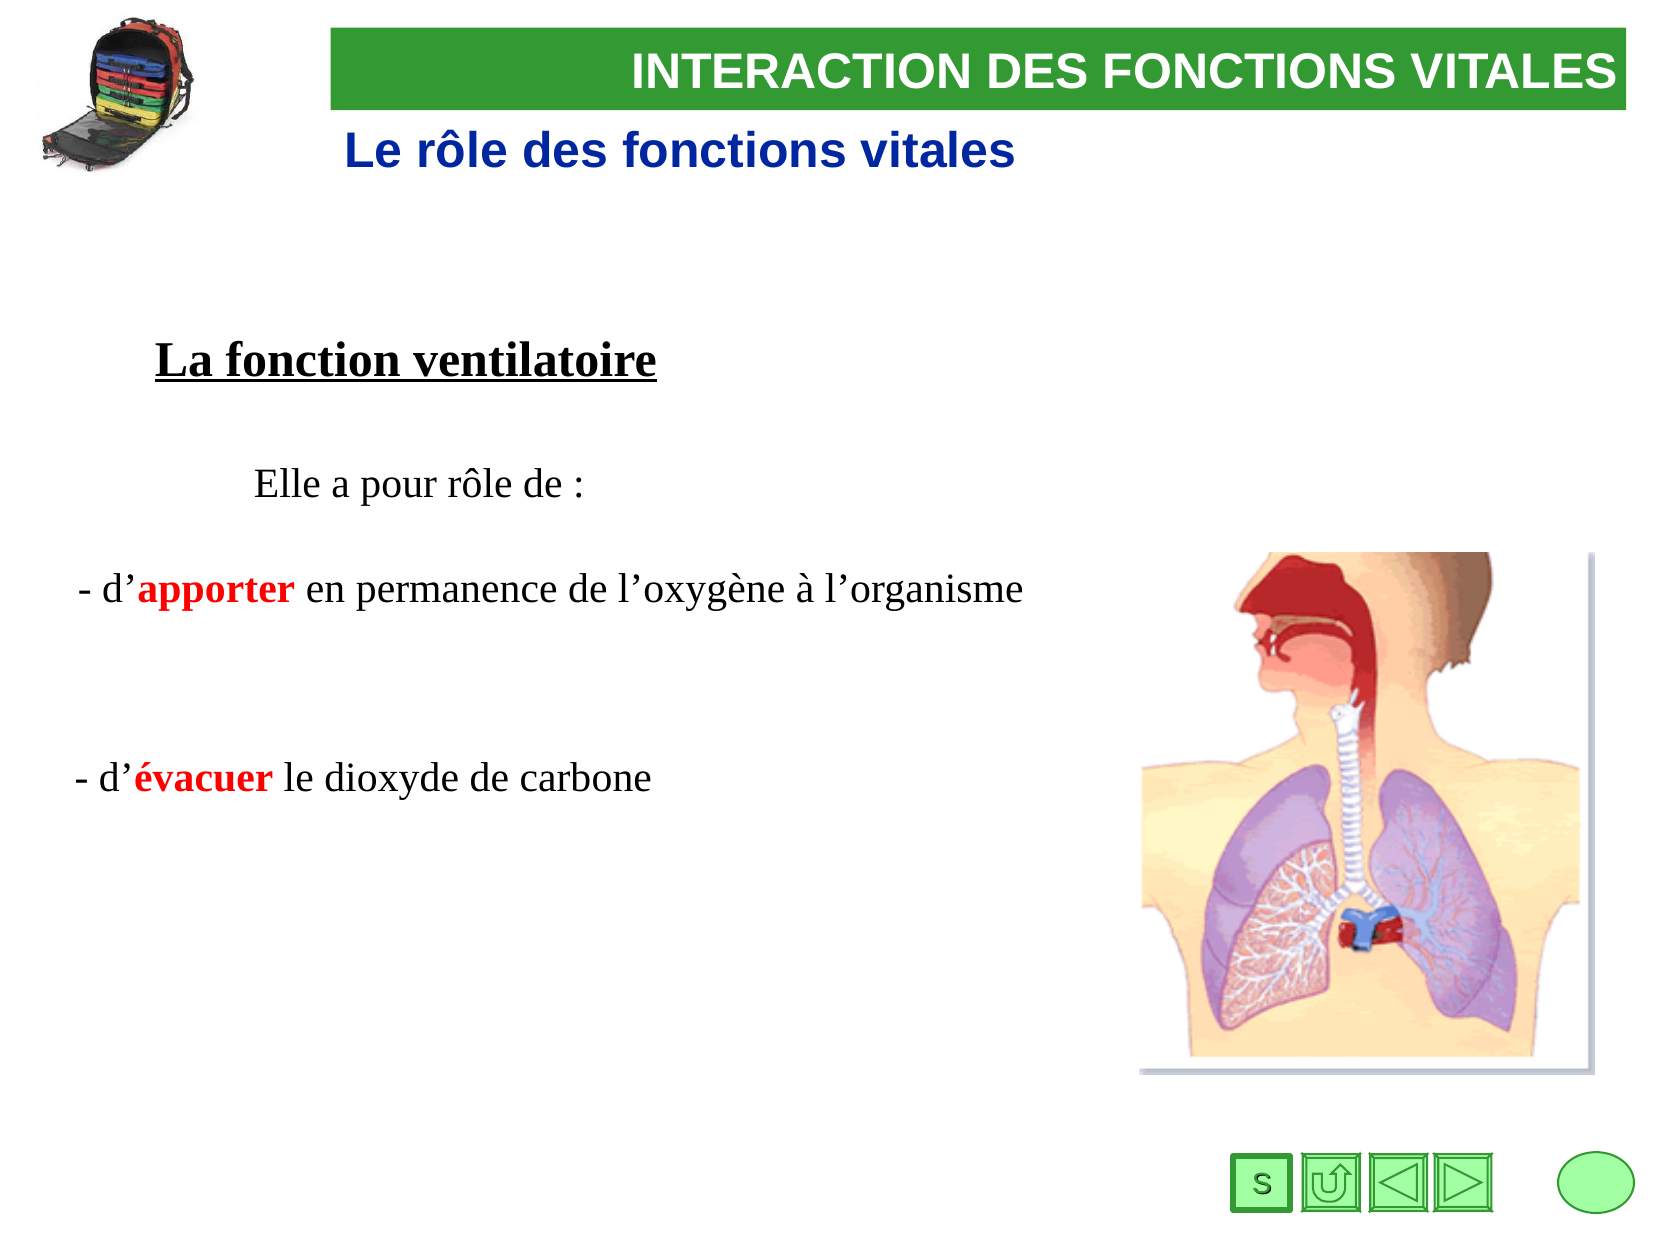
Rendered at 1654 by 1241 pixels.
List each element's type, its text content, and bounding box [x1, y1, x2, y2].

title Le rôle des fonctions vitales [329, 110, 1625, 194]
title INTERACTION DES FONCTIONS VITALES [331, 35, 1619, 107]
picture [1139, 552, 1595, 1075]
text_box [1558, 1152, 1634, 1213]
text_box - d’apporter en permanence de l’oxygène à l’organisme [42, 553, 1040, 619]
text_box La fonction ventilatoire [140, 318, 673, 395]
text_box Elle a pour rôle de : [239, 448, 601, 514]
text_box - d’évacuer le dioxyde de carbone [59, 741, 668, 808]
picture [29, 5, 201, 183]
